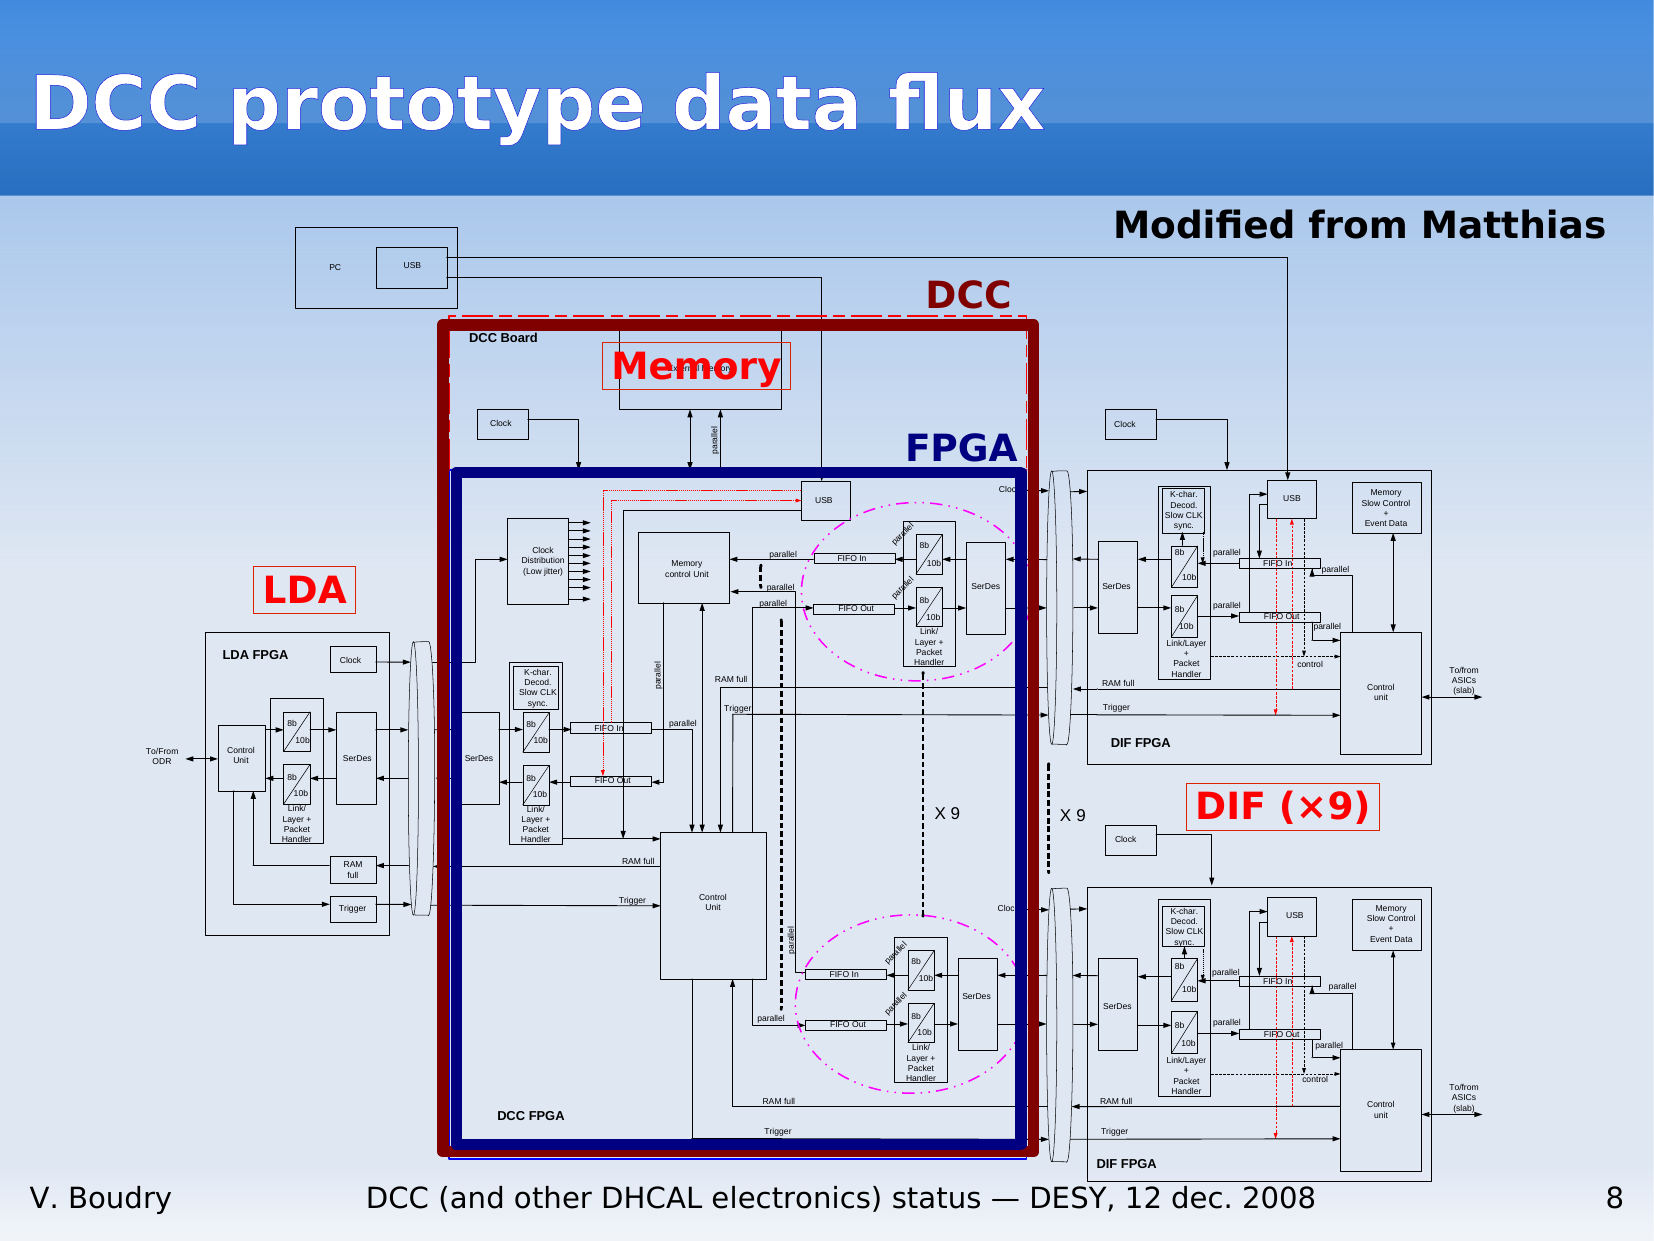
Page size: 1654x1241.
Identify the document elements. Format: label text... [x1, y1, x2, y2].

text_box LDA [253, 566, 356, 614]
text_box FPGA [890, 419, 1033, 478]
text_box Memory [602, 342, 791, 390]
text_box DIF (×9) [1186, 783, 1380, 831]
text_box Modified from Matthias [1098, 196, 1636, 255]
title DCC prototype data flux [29, 59, 1654, 148]
chart [141, 225, 1492, 1183]
text_box DCC [910, 266, 1027, 326]
picture [0, 0, 1654, 1241]
